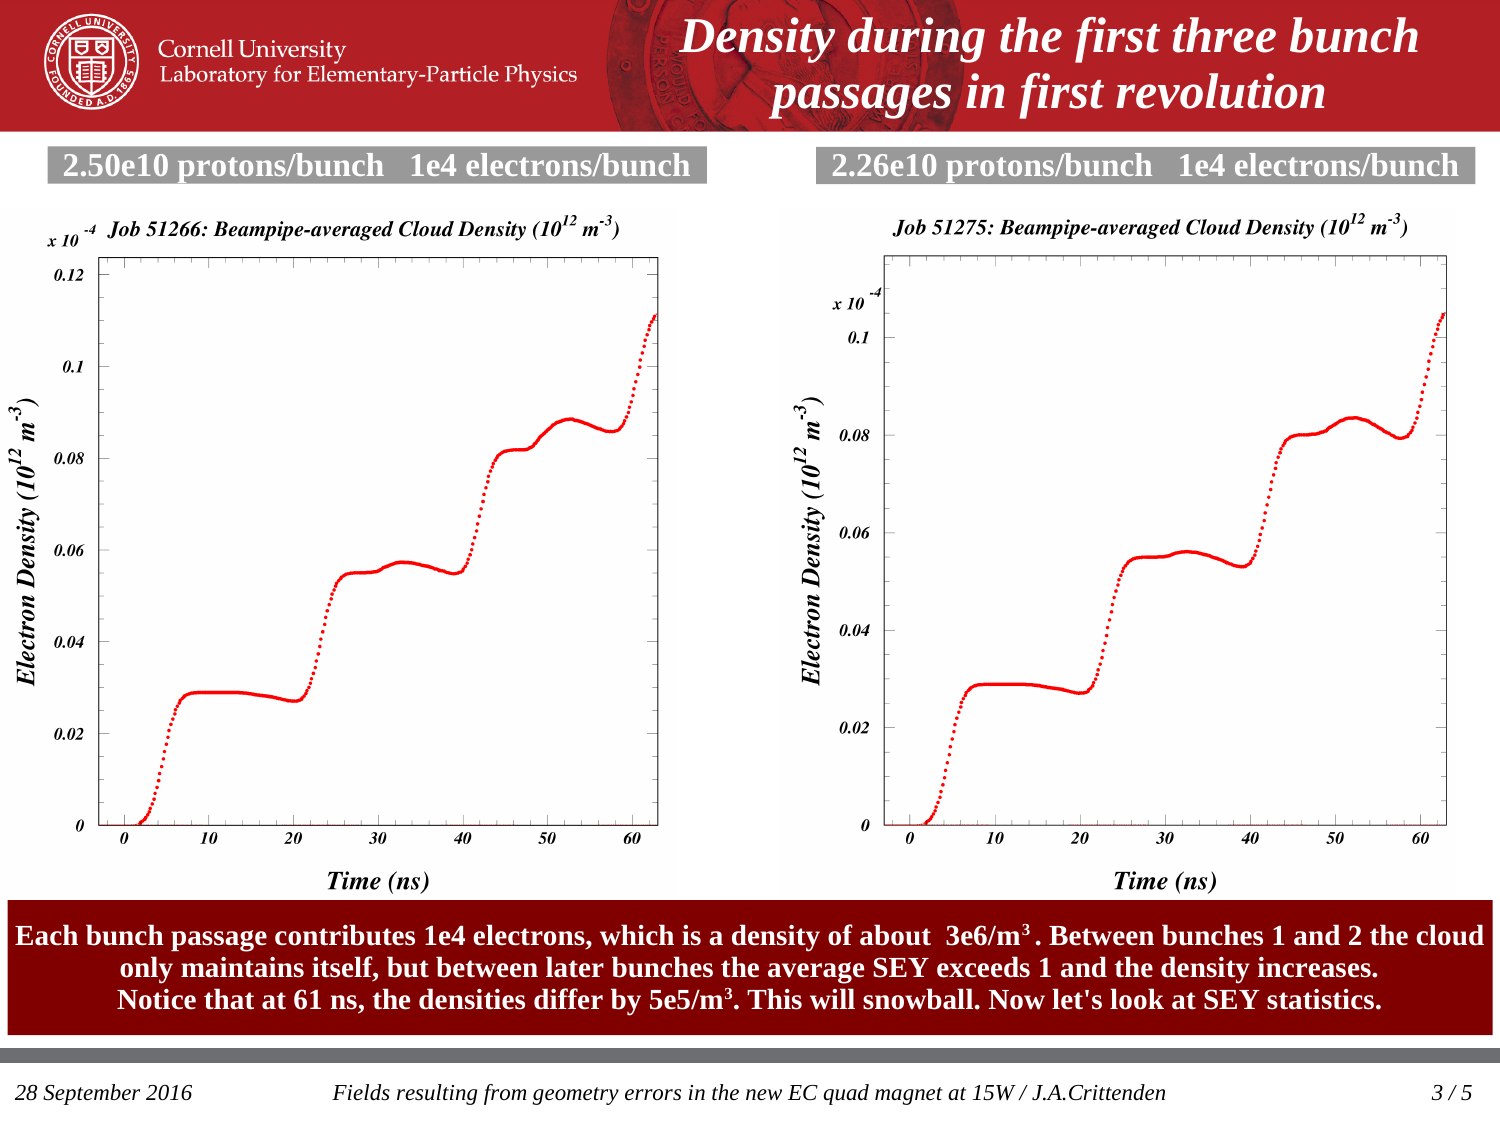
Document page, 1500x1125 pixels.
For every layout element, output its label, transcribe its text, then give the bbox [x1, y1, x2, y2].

text_box 2.50e10 protons/bunch 1e4 electrons/bunch [47, 146, 707, 184]
picture [0, 209, 676, 897]
text_box Each bunch passage contributes 1e4 electrons, which is a density of about 3e6/m3 . Between bunches 1 and 2 the cloud only maintains itself, but between later bunches the average SEY exceeds 1 and the density increases. Notice that at 61 ns, the densities differ by 5e5/m3. This will snowball. Now let's look at SEY statistics. [7, 900, 1493, 1036]
text_box 2.26e10 protons/bunch 1e4 electrons/bunch [816, 146, 1476, 185]
picture [0, 0, 1500, 132]
picture [780, 209, 1456, 897]
title Density during the first three bunch passages in first revolution [600, 7, 1500, 121]
